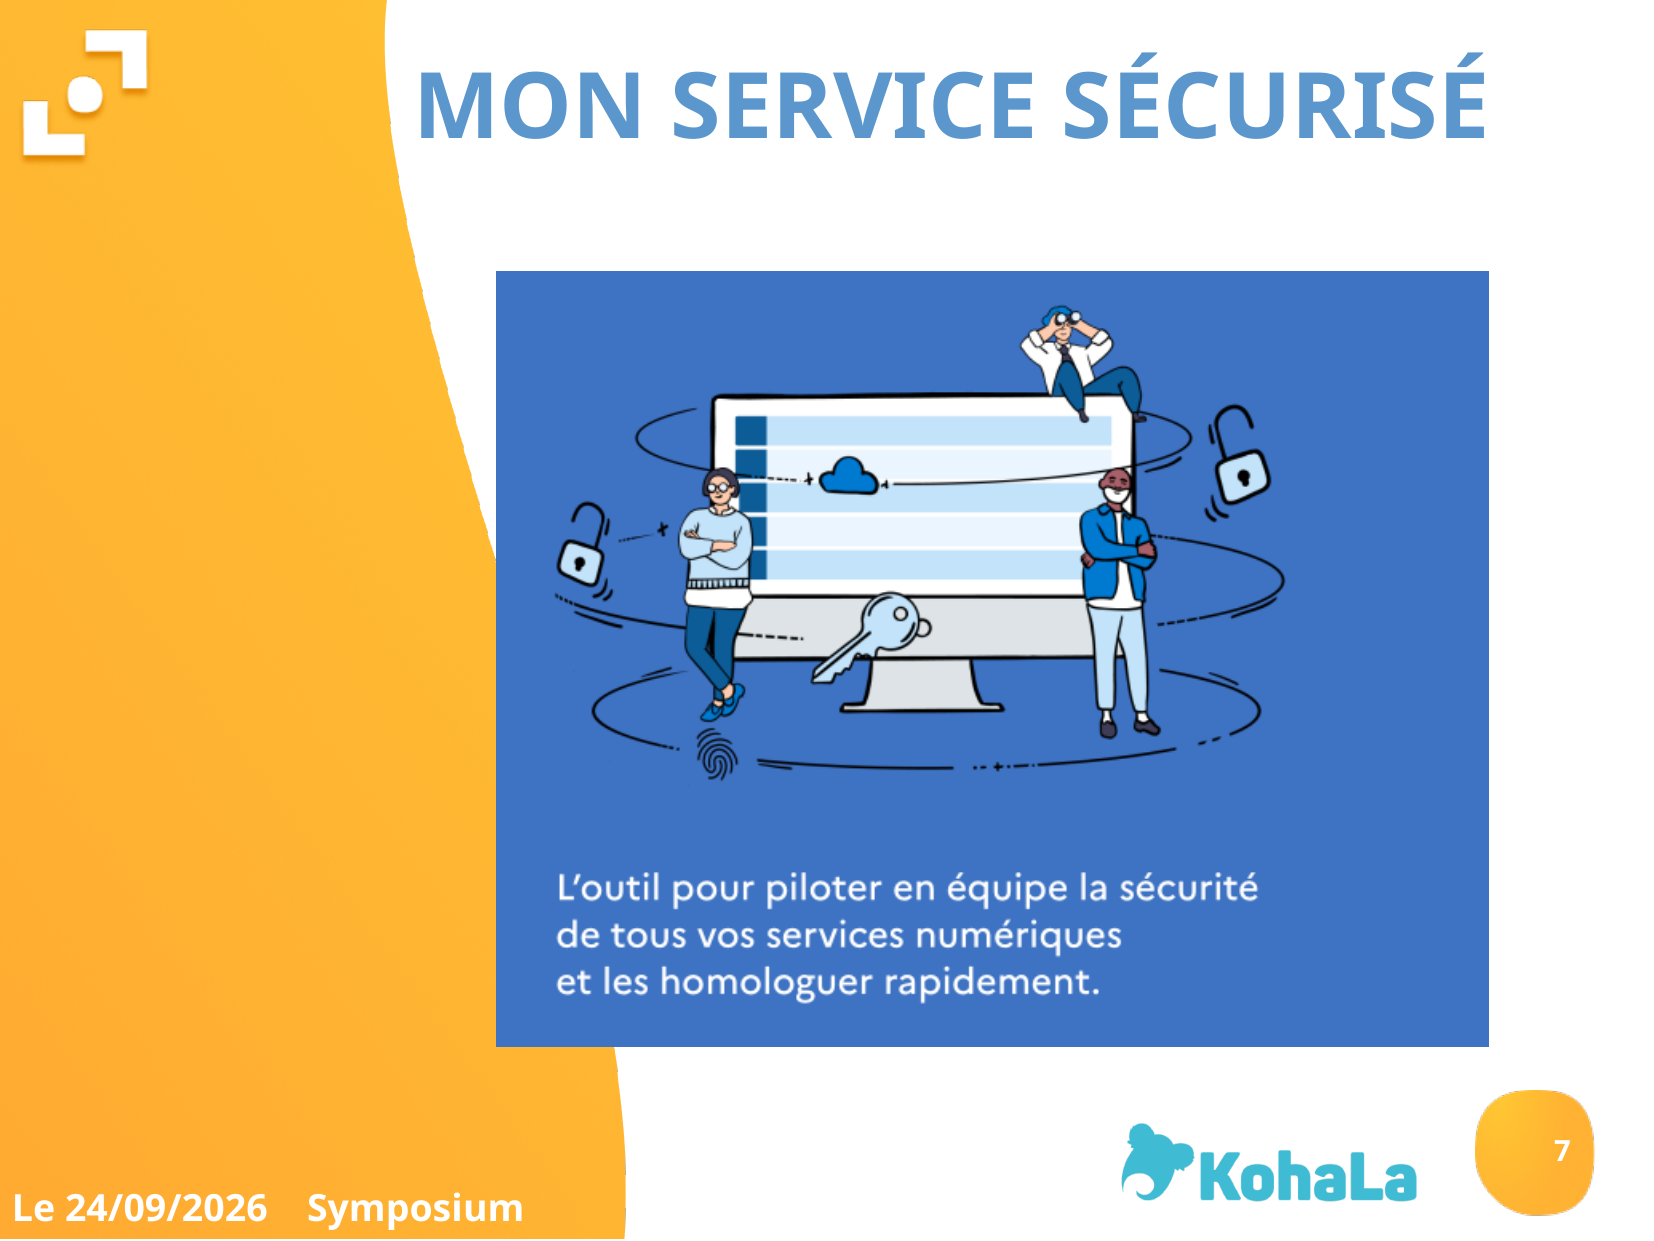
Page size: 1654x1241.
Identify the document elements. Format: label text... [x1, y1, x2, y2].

picture [0, 0, 1489, 1241]
title Mon service sécurisé [413, 0, 1654, 234]
picture [1116, 1090, 1595, 1217]
